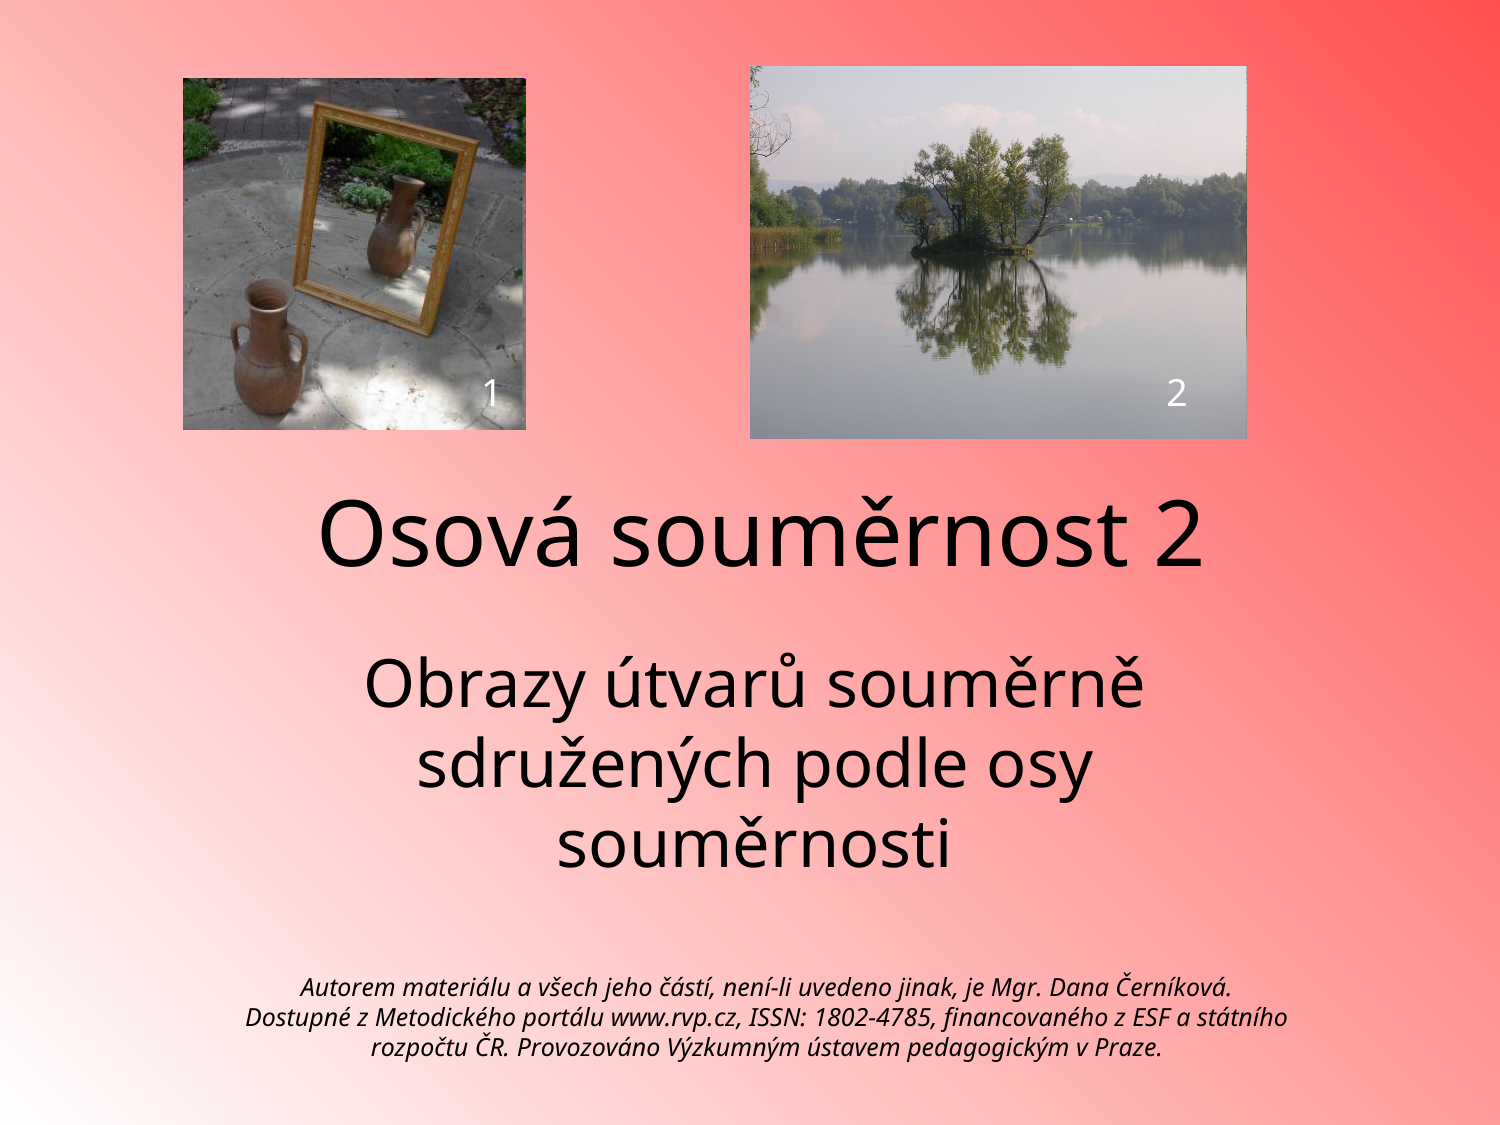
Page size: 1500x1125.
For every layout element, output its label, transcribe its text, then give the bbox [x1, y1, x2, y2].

text_box 1 [466, 361, 514, 423]
text_box 2 [1151, 361, 1235, 423]
picture [750, 66, 1247, 408]
subtitle Obrazy útvarů souměrně sdružených podle osy souměrnosti [230, 633, 1281, 921]
title Osová souměrnost 2 [123, 408, 1399, 651]
text_box Autorem materiálu a všech jeho částí, není-li uvedeno jinak, je Mgr. Dana Černíková. Dostupné z Metodického portálu www.rvp.cz, ISSN: 1802-4785, financovaného z ESF a státního rozpočtu ČR. Provozováno Výzkumným ústavem pedagogickým v Praze. [194, 964, 1341, 1070]
picture [183, 78, 526, 430]
